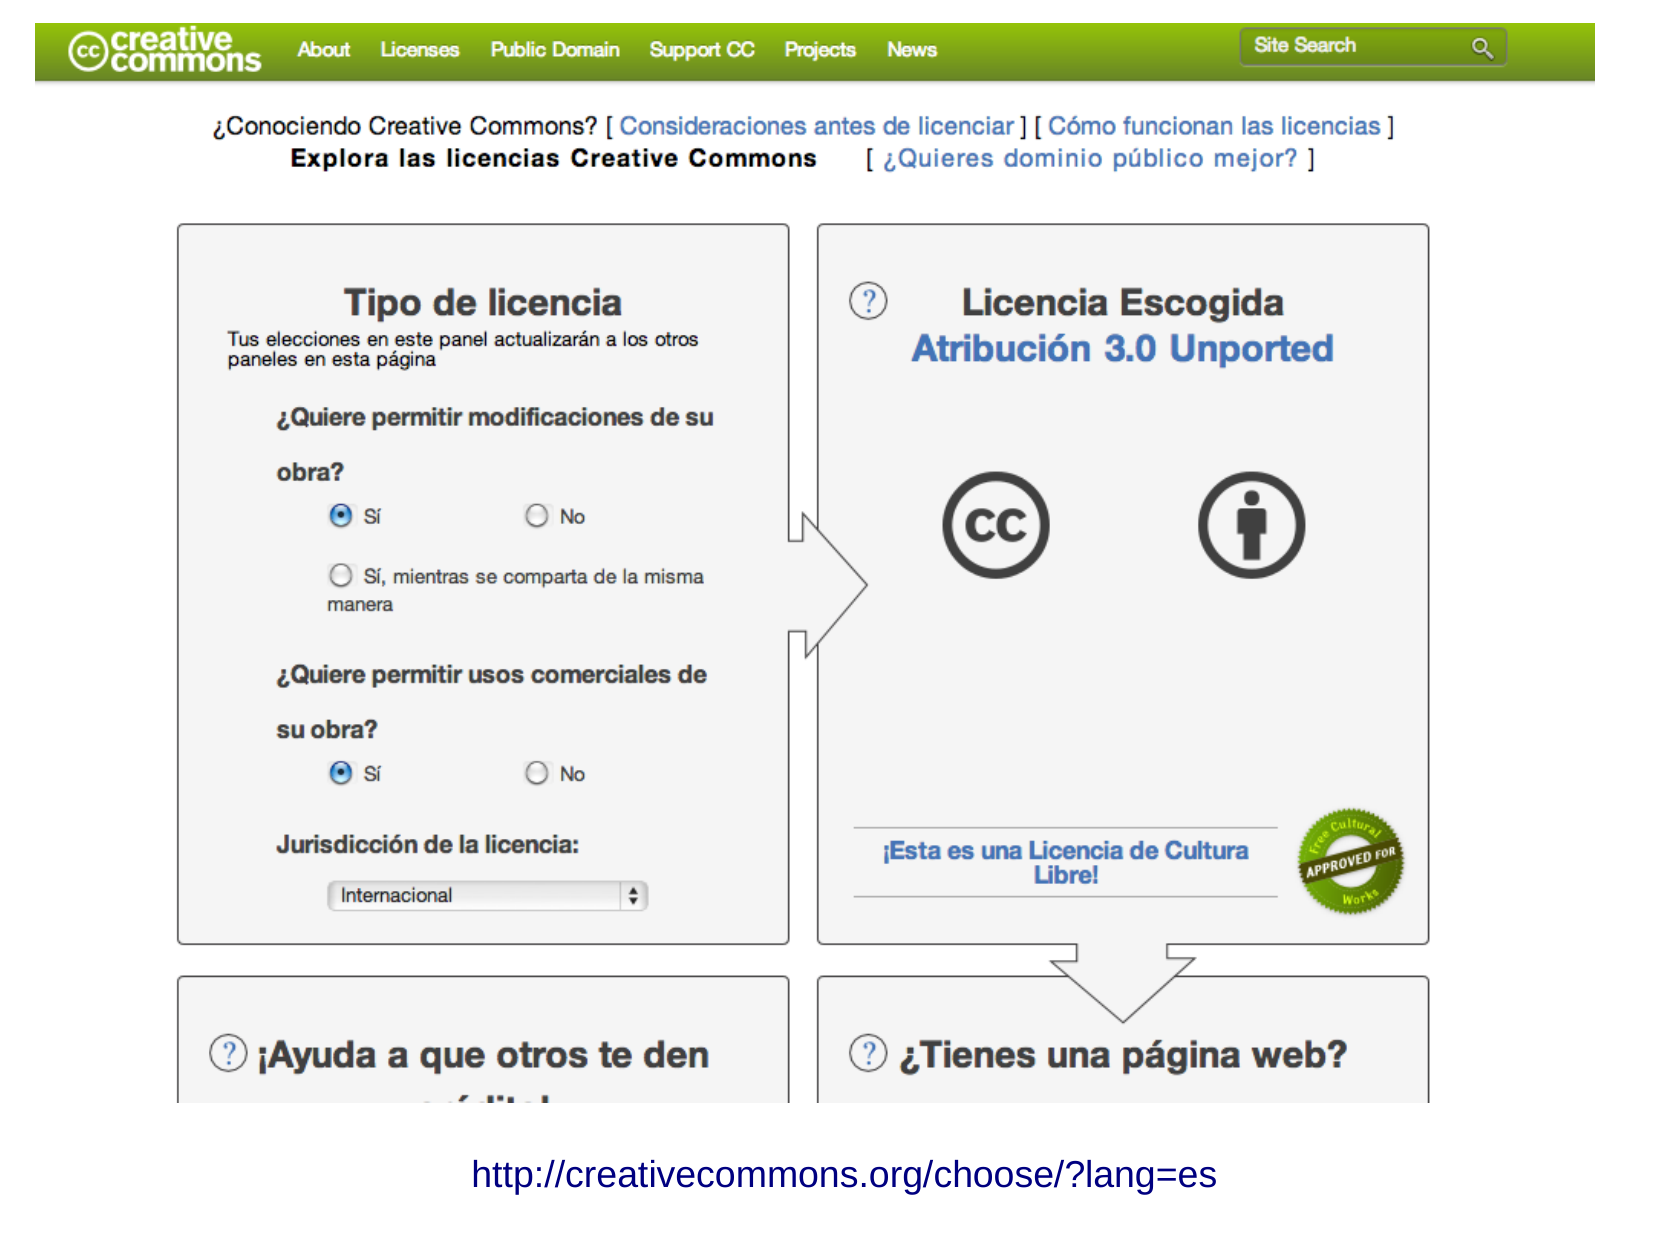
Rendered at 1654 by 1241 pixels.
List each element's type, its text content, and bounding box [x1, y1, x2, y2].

picture [35, 23, 1595, 1103]
text_box http://creativecommons.org/choose/?lang=es [70, 1145, 1619, 1198]
